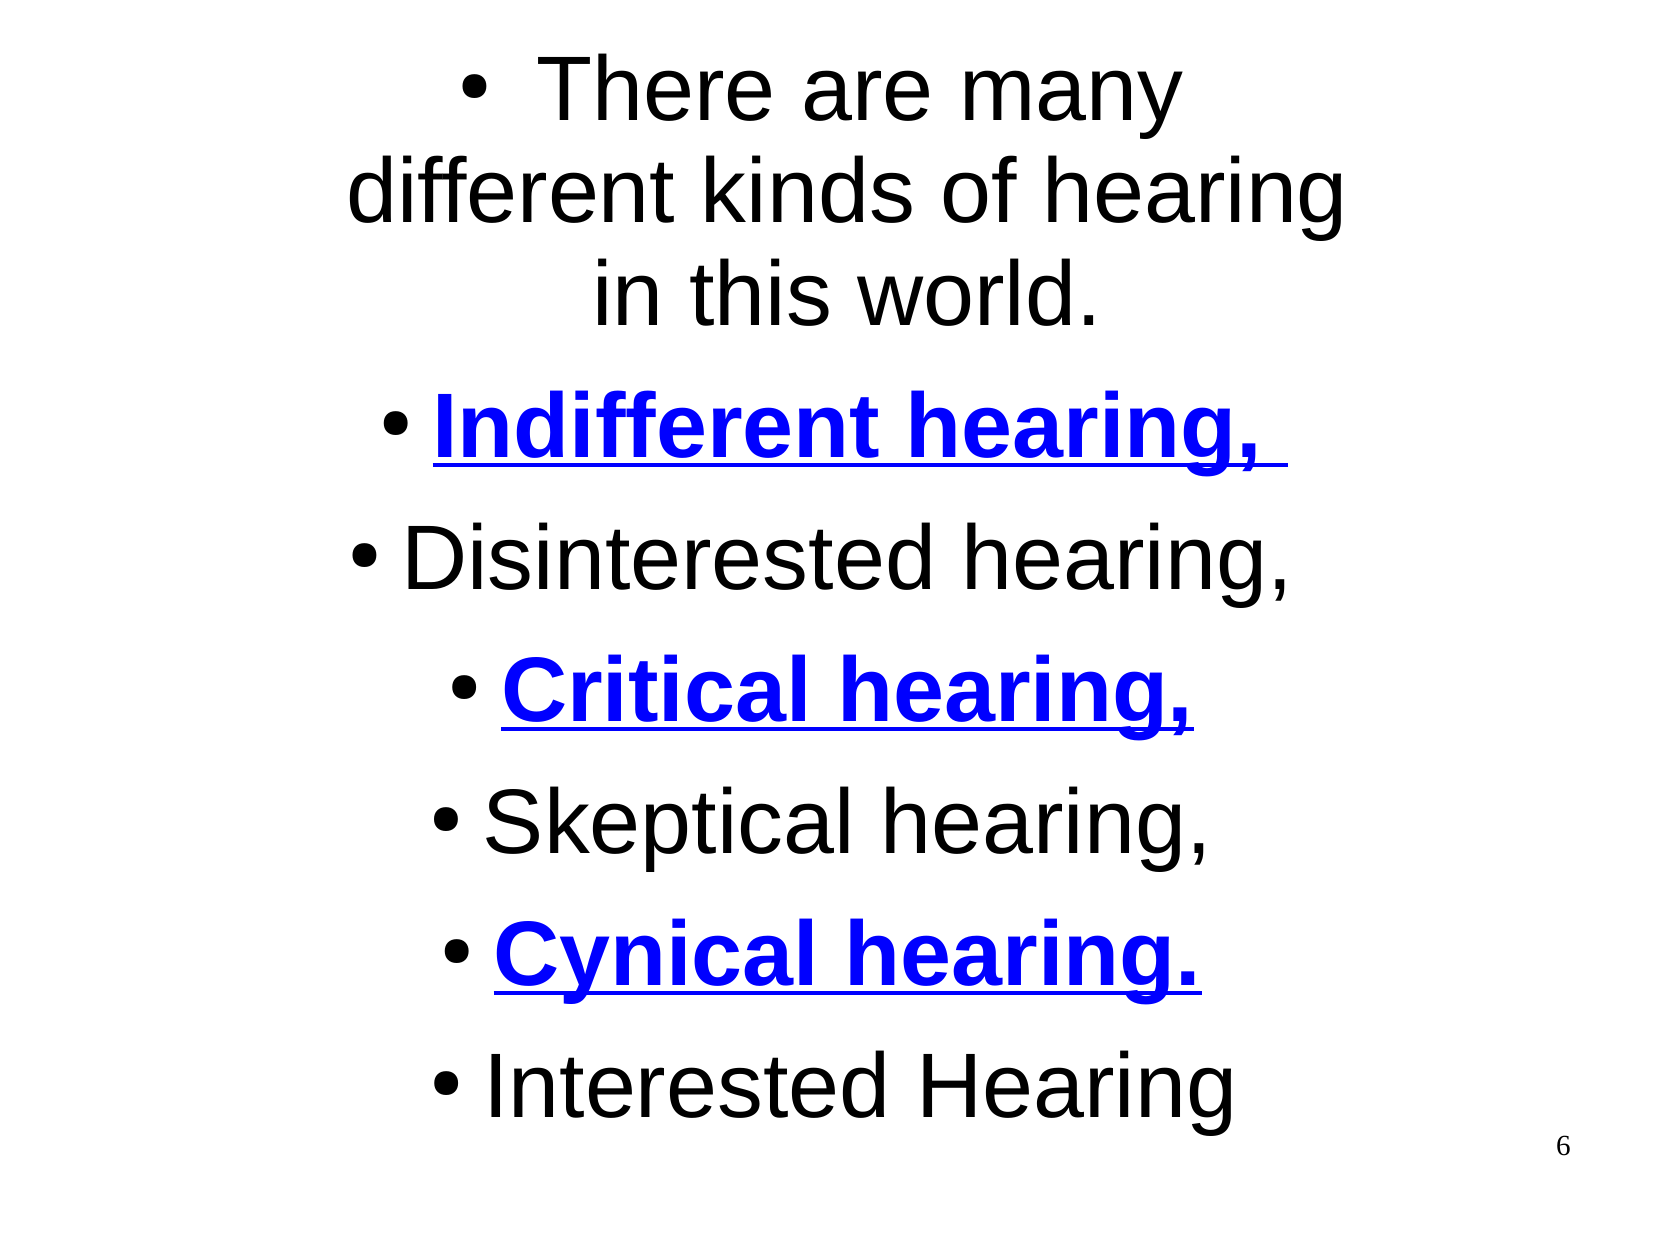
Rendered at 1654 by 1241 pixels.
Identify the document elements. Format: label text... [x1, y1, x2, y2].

list There are many different kinds of hearing in this world. Indifferent hearing, Disinterested hearing, Critical hearing, Skeptical hearing, Cynical hearing. Interested Hearing [37, 37, 1613, 1238]
